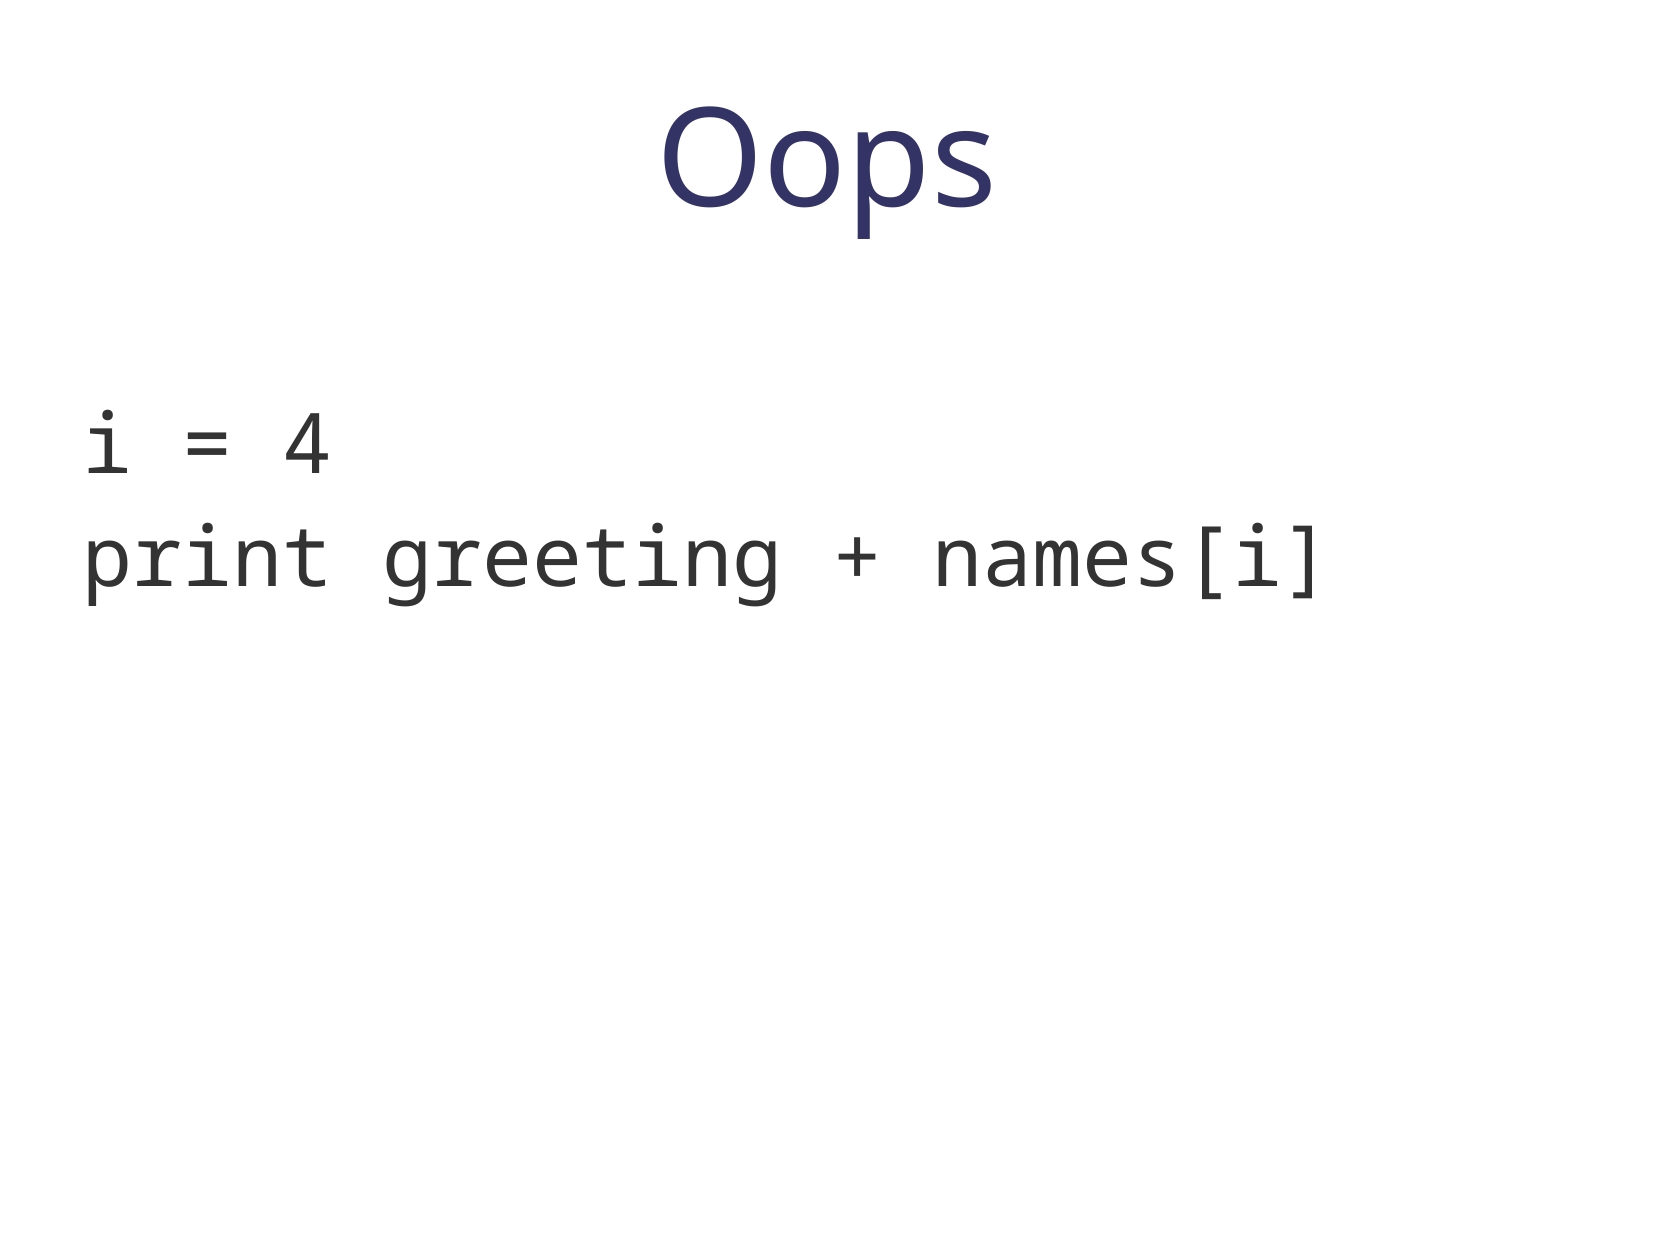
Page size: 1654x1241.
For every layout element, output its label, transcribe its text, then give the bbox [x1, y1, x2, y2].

title Oops [82, 56, 1571, 250]
subtitle i = 4 print greeting + names[i] [82, 290, 1625, 1094]
